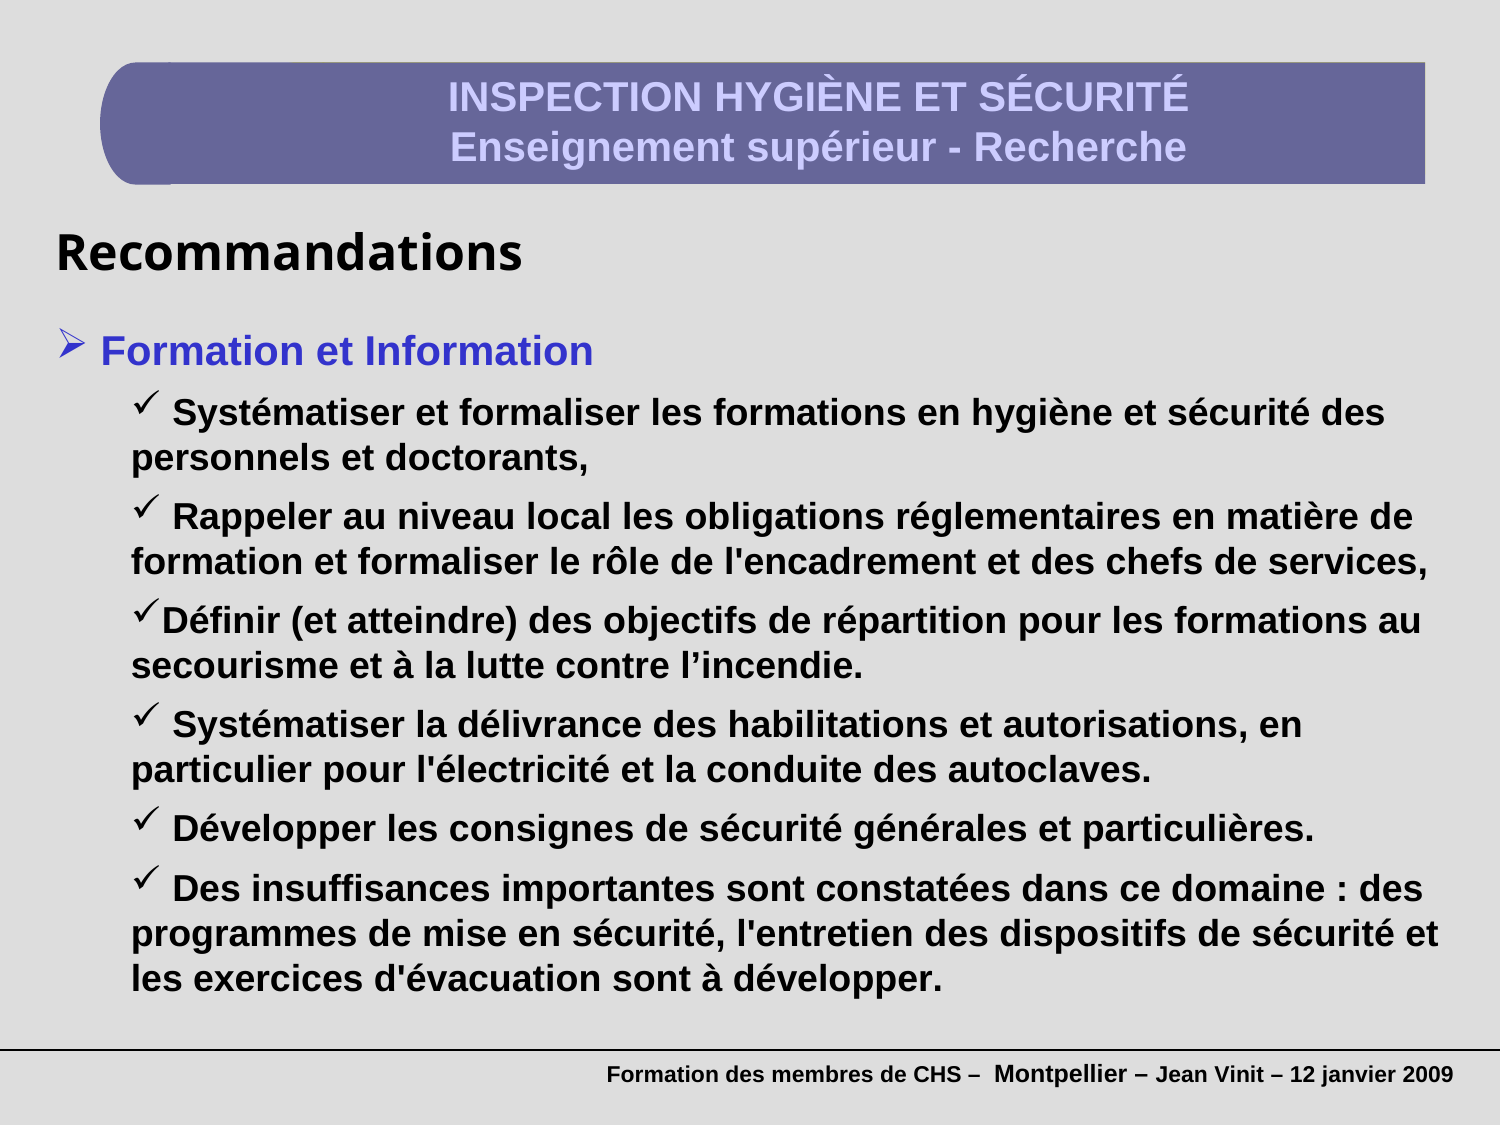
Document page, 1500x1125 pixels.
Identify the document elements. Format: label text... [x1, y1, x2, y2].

text_box Recommandations Formation et Information Systématiser et formaliser les formations en hygiène et sécurité des personnels et doctorants, Rappeler au niveau local les obligations réglementaires en matière de formation et formaliser le rôle de l'encadrement et des chefs de services, Définir (et atteindre) des objectifs de répartition pour les formations au secourisme et à la lutte contre l’incendie. Systématiser la délivrance des habilitations et autorisations, en particulier pour l'électricité et la conduite des autoclaves. Développer les consignes de sécurité générales et particulières. Des insuffisances importantes sont constatées dans ce domaine : des programmes de mise en sécurité, l'entretien des dispositifs de sécurité et les exercices d'évacuation sont à développer. [41, 212, 1459, 1000]
